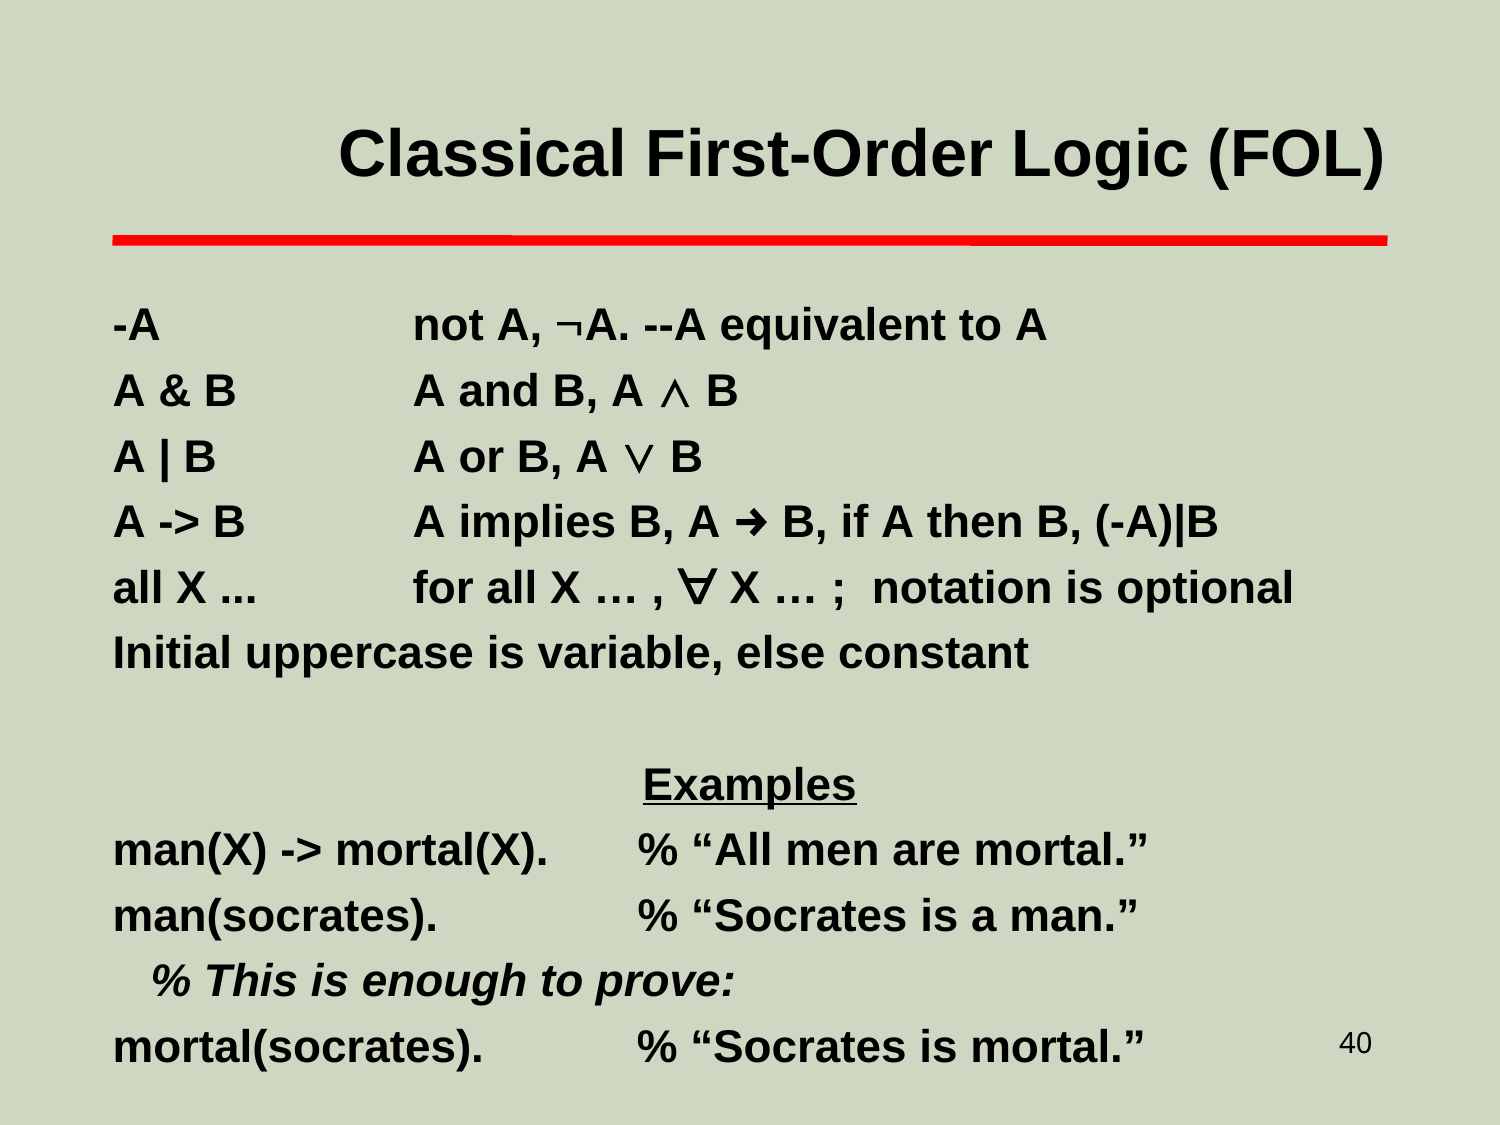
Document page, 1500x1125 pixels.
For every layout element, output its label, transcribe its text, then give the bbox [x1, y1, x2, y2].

list -A not A, ¬A. --A equivalent to A A & B A and B, A ∧ B A | B A or B, A ∨ B A -> B A implies B, A → B, if A then B, (-A)|B all X ... for all X … , ∀ X … ; notation is optional Initial uppercase is variable, else constant Examples man(X) -> mortal(X). % “All men are mortal.” man(socrates). % “Socrates is a man.” % This is enough to prove: mortal(socrates). % “Socrates is mortal.” [112, 299, 1387, 1114]
title Classical First-Order Logic (FOL) [124, 85, 1387, 224]
